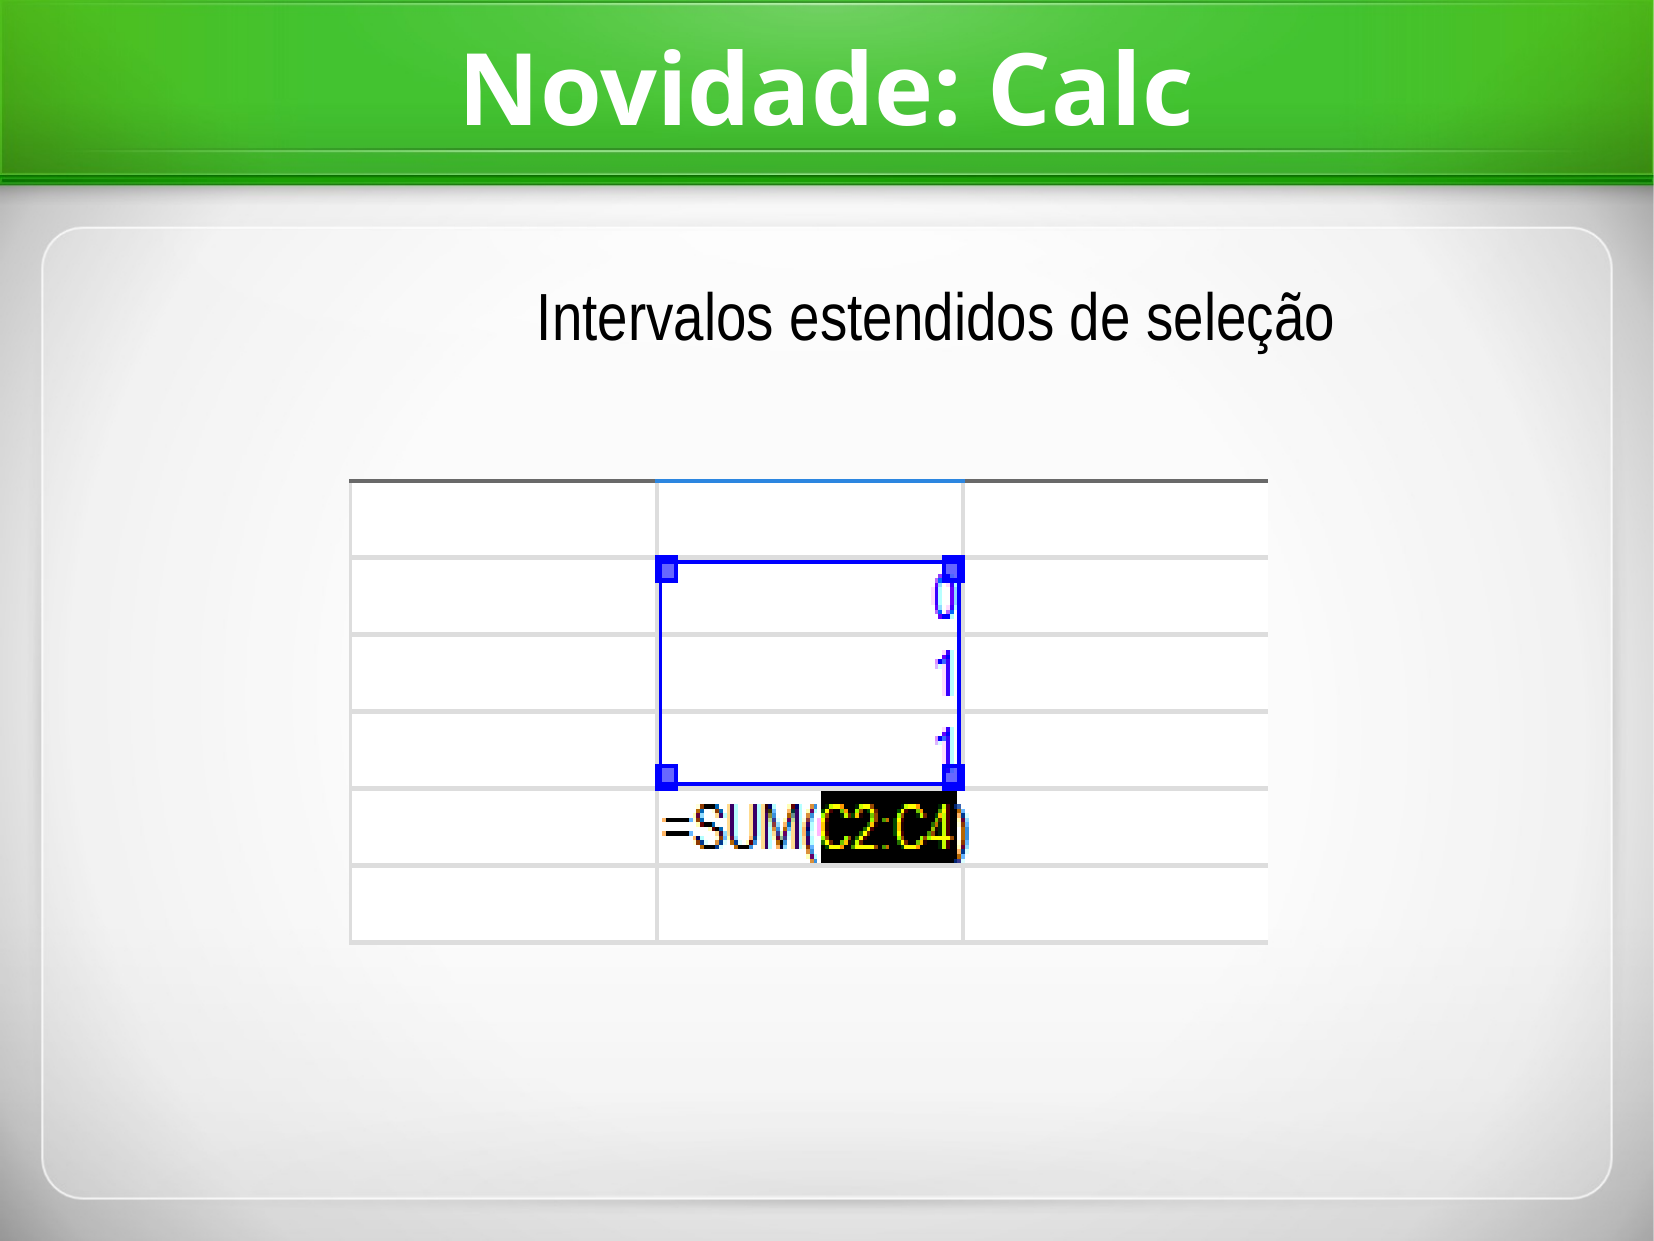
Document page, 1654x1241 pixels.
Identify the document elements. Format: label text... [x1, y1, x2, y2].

title Novidade: Calc [82, 17, 1571, 166]
picture [0, 0, 1654, 1241]
text_box Intervalos estendidos de seleção [498, 270, 1352, 363]
